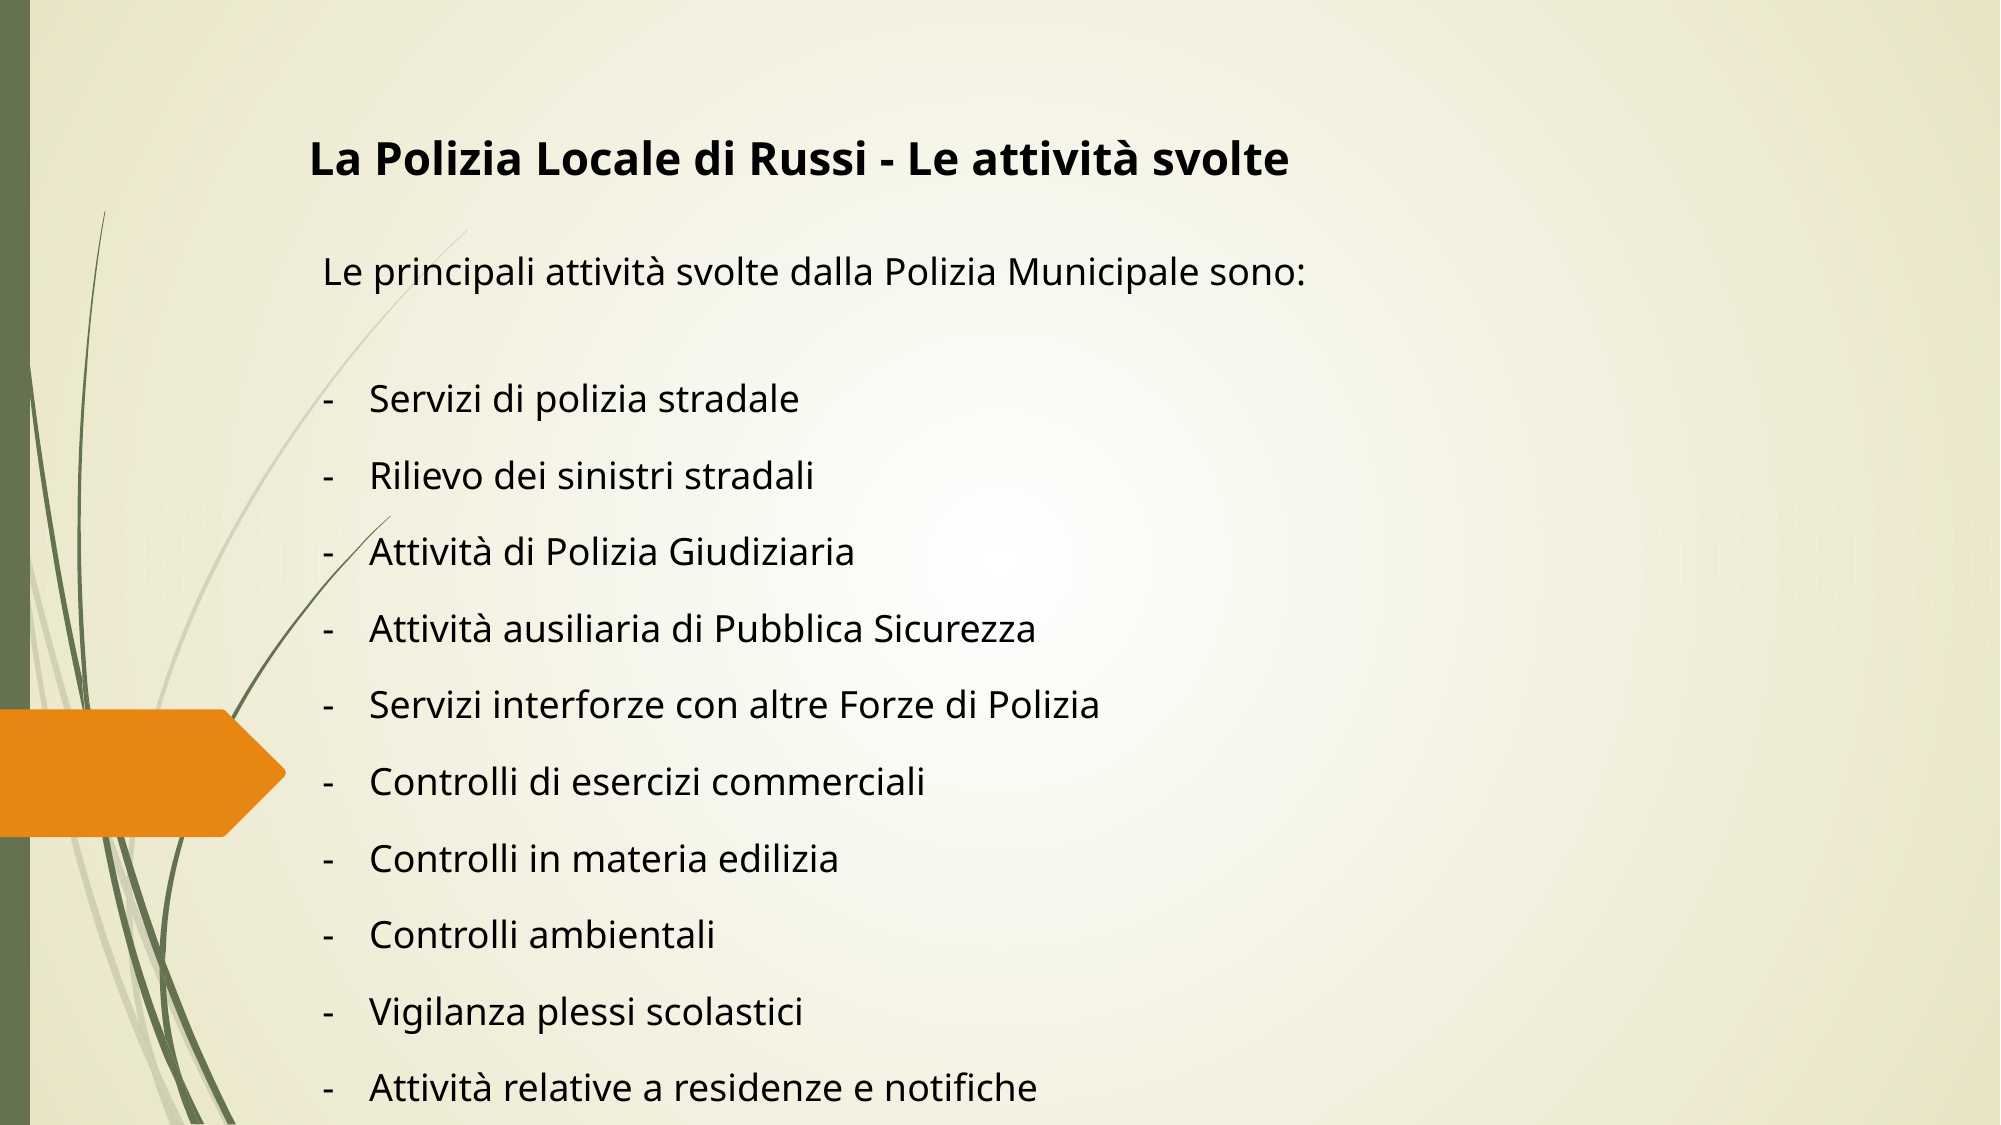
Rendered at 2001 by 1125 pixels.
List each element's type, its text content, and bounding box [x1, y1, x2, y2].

text_box Le principali attività svolte dalla Polizia Municipale sono: Servizi di polizia stradale Rilievo dei sinistri stradali Attività di Polizia Giudiziaria Attività ausiliaria di Pubblica Sicurezza Servizi interforze con altre Forze di Polizia Controlli di esercizi commerciali Controlli in materia edilizia Controlli ambientali Vigilanza plessi scolastici Attività relative a residenze e notifiche Rilascio autorizzazioni, concessioni e nulla osta [294, 212, 1519, 1093]
text_box La Polizia Locale di Russi - Le attività svolte [293, 119, 1583, 190]
